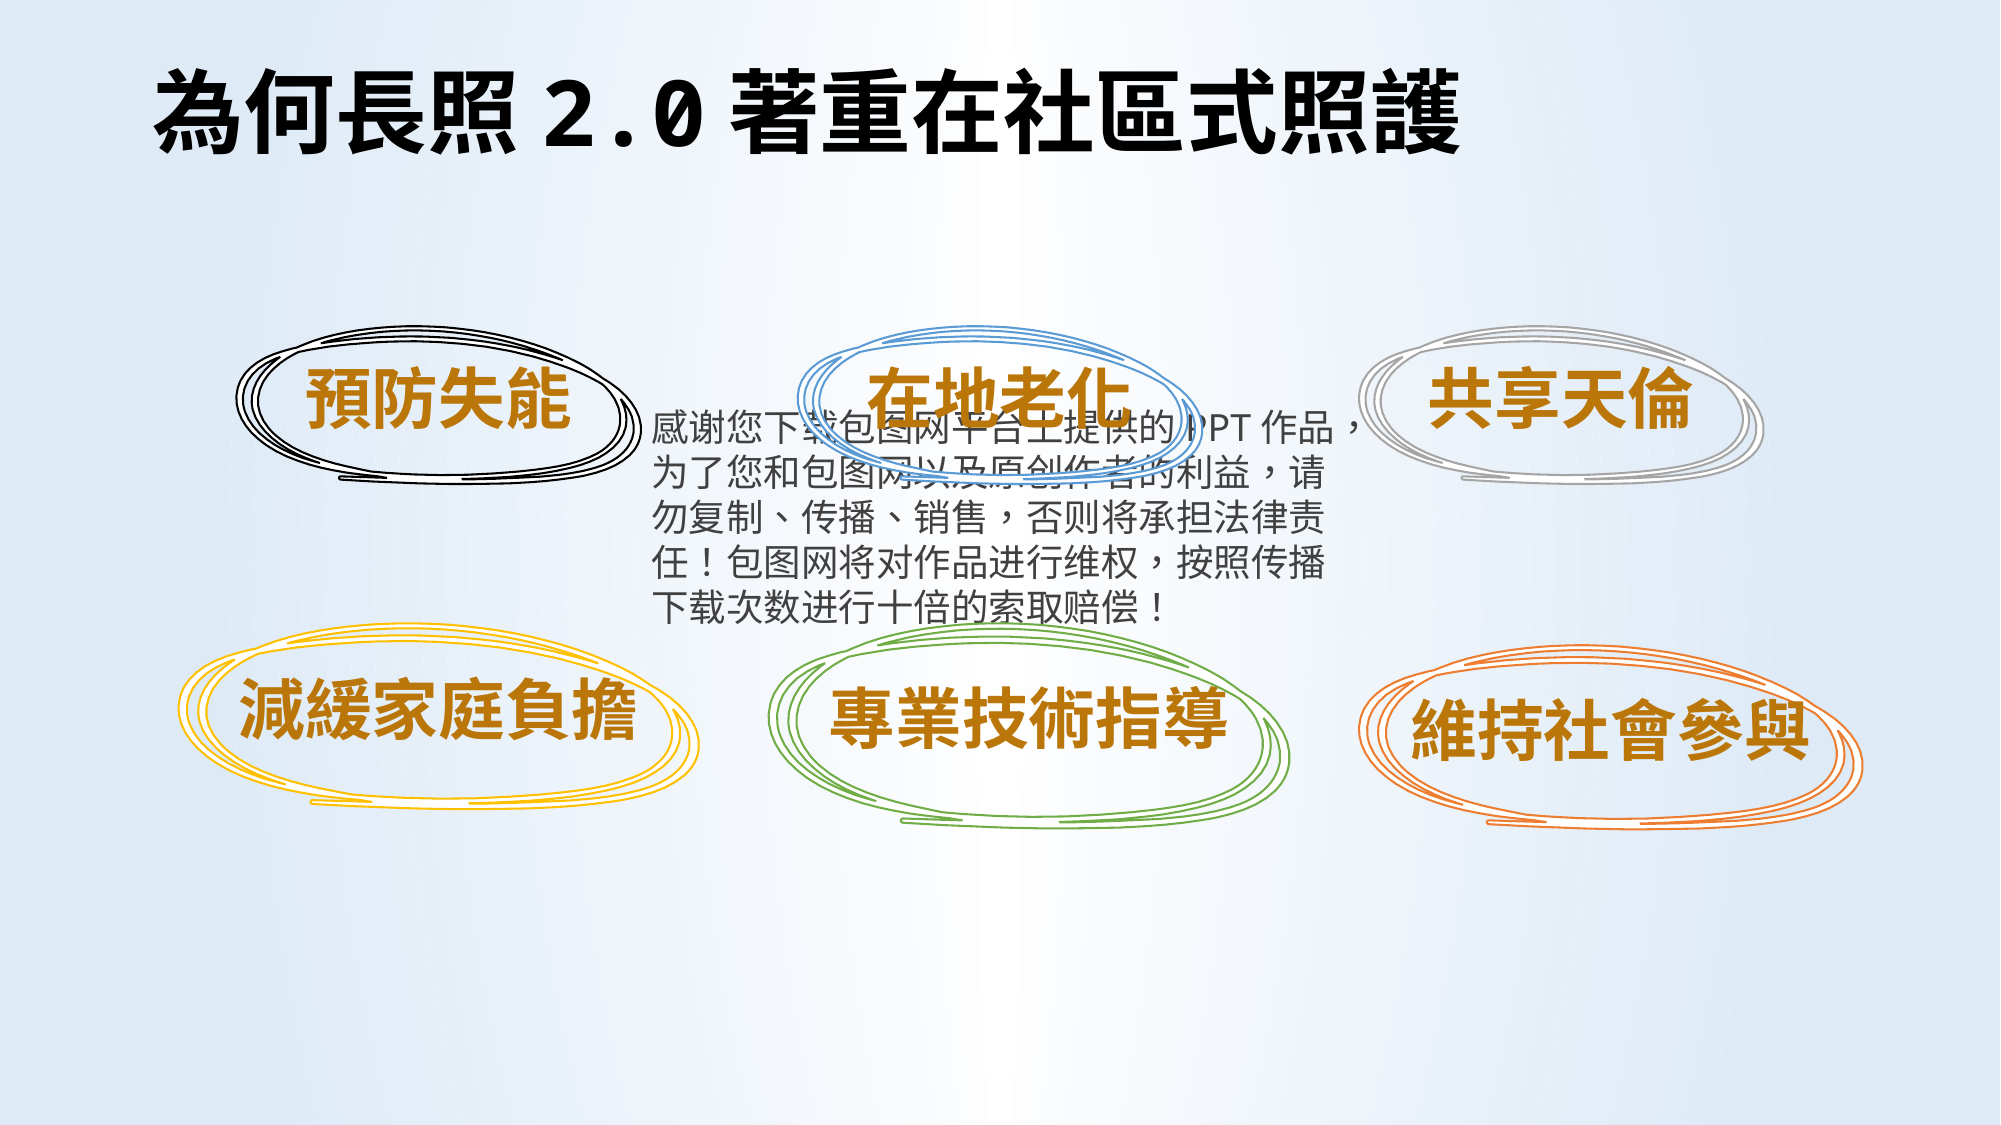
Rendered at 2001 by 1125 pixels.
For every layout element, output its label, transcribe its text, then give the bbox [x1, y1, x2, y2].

text_box 在地老化 [797, 326, 1203, 485]
text_box 預防失能 [236, 326, 641, 485]
text_box 專業技術指導 [768, 623, 1290, 829]
text_box 減緩家庭負擔 [178, 623, 699, 810]
text_box 維持社會參與 [1359, 645, 1863, 830]
text_box 共享天倫 [1359, 326, 1764, 485]
